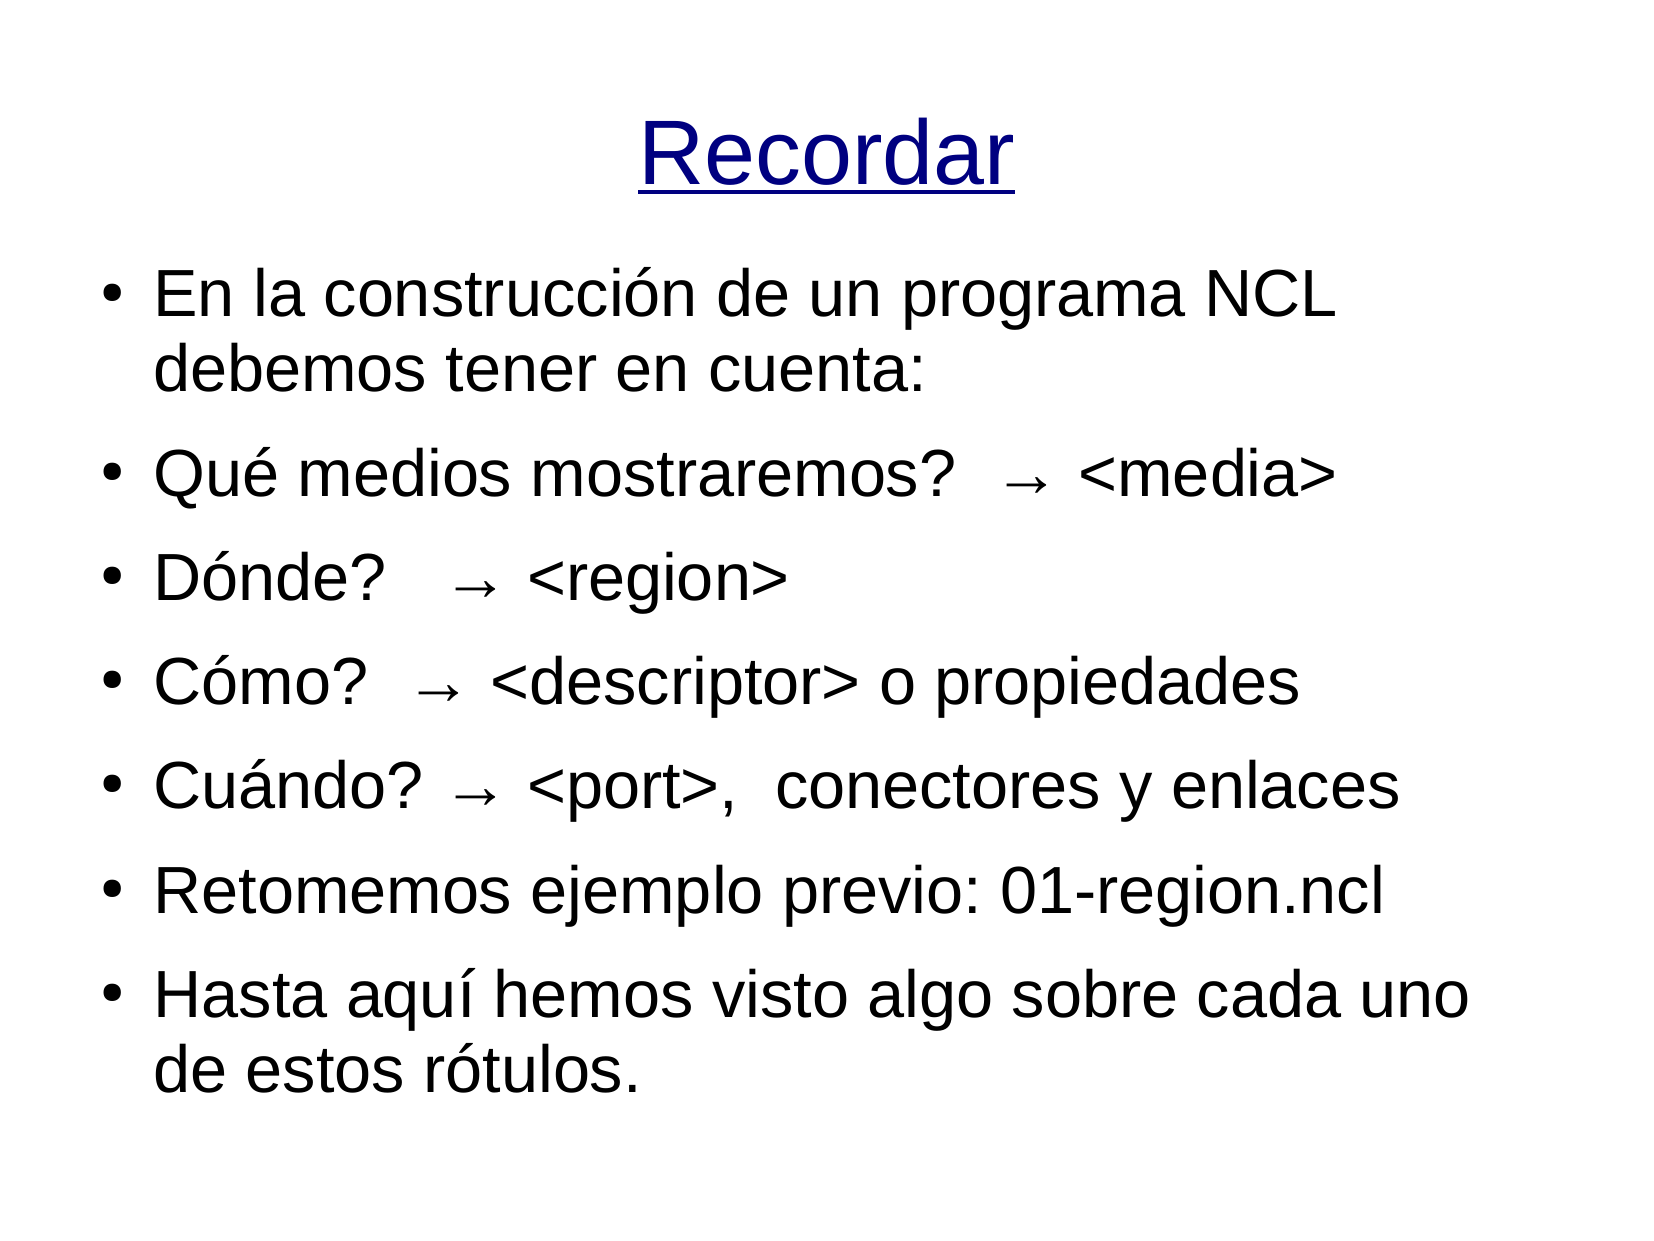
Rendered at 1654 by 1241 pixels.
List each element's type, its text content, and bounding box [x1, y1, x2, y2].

list En la construcción de un programa NCL debemos tener en cuenta: Qué medios mostraremos? → <media> Dónde? → <region> Cómo? → <descriptor> o propiedades Cuándo? → <port>, conectores y enlaces Retomemos ejemplo previo: 01-region.ncl Hasta aquí hemos visto algo sobre cada uno de estos rótulos. [82, 256, 1538, 1122]
title Recordar [82, 49, 1571, 257]
